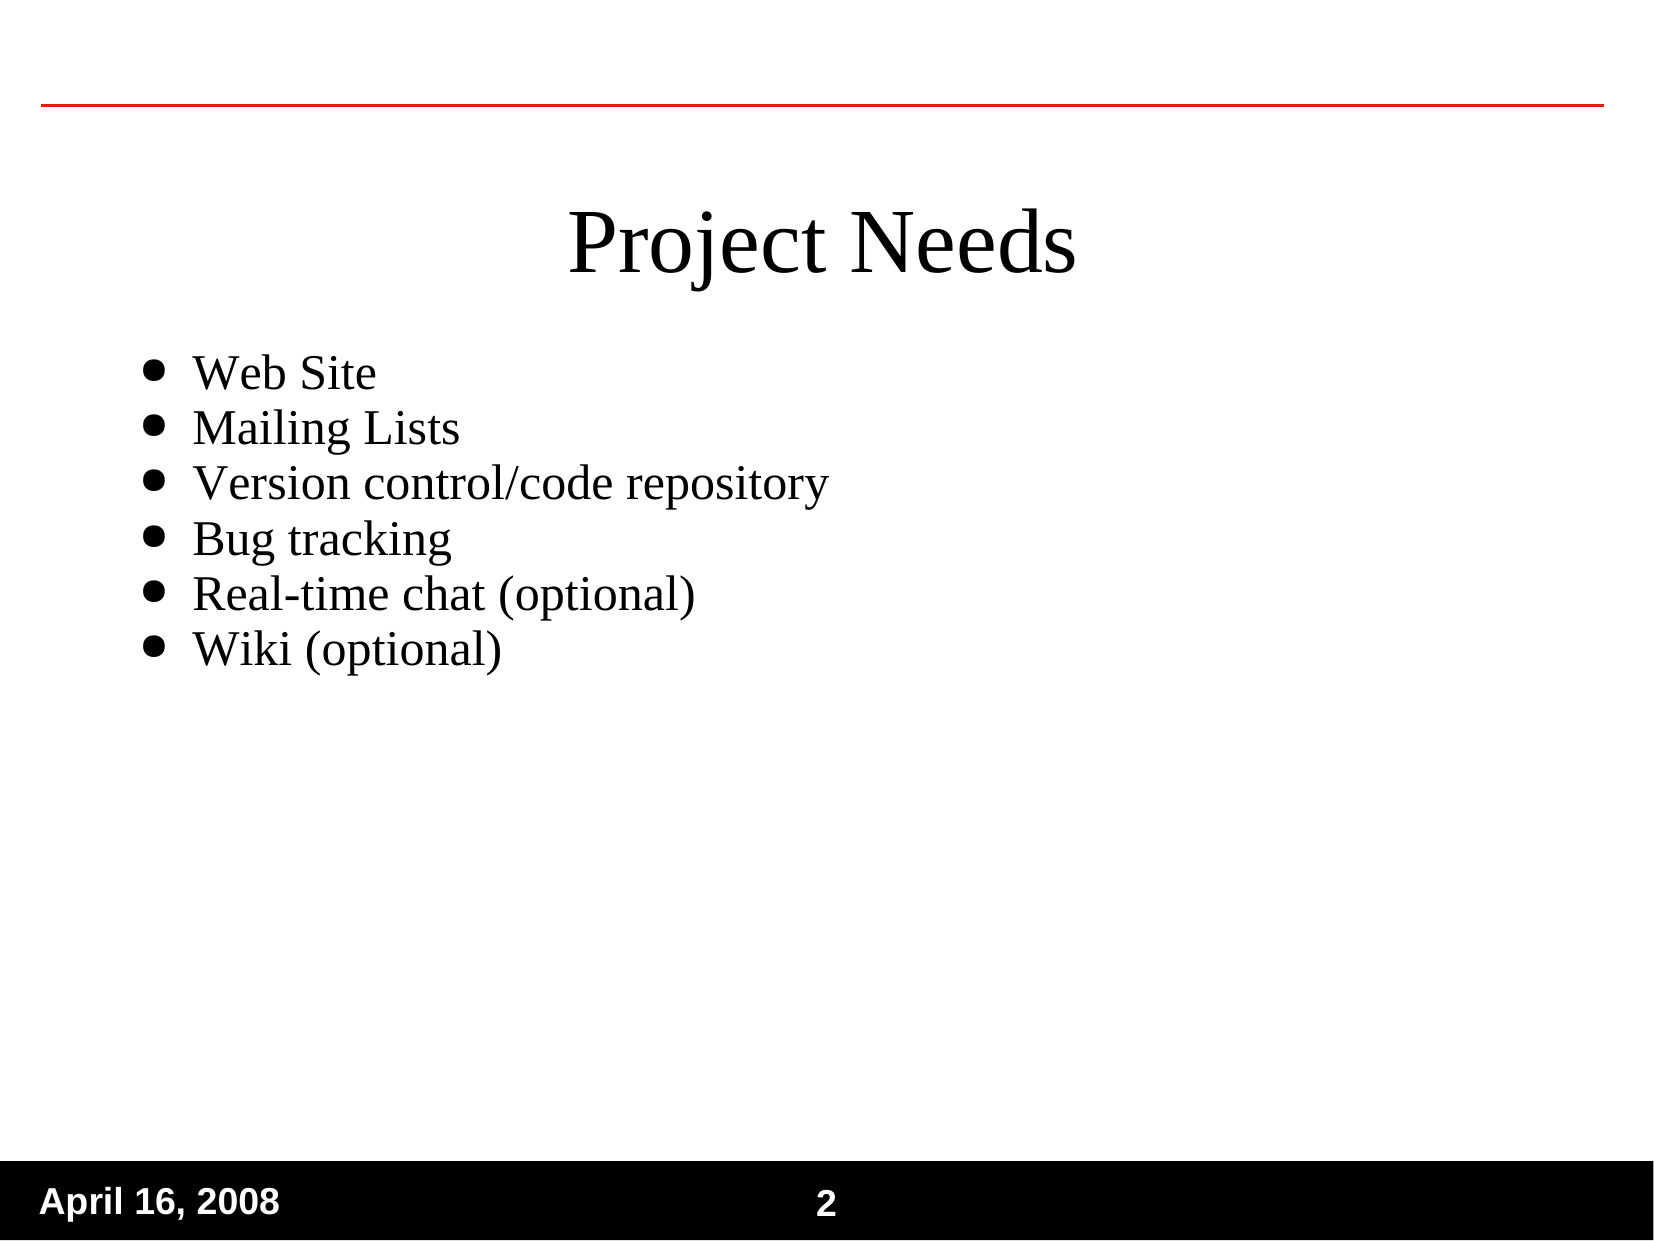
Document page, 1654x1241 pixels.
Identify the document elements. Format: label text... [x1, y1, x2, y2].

title Project Needs [117, 137, 1530, 346]
list Web Site Mailing Lists Version control/code repository Bug tracking Real-time chat (optional) Wiki (optional) [121, 344, 1534, 1127]
